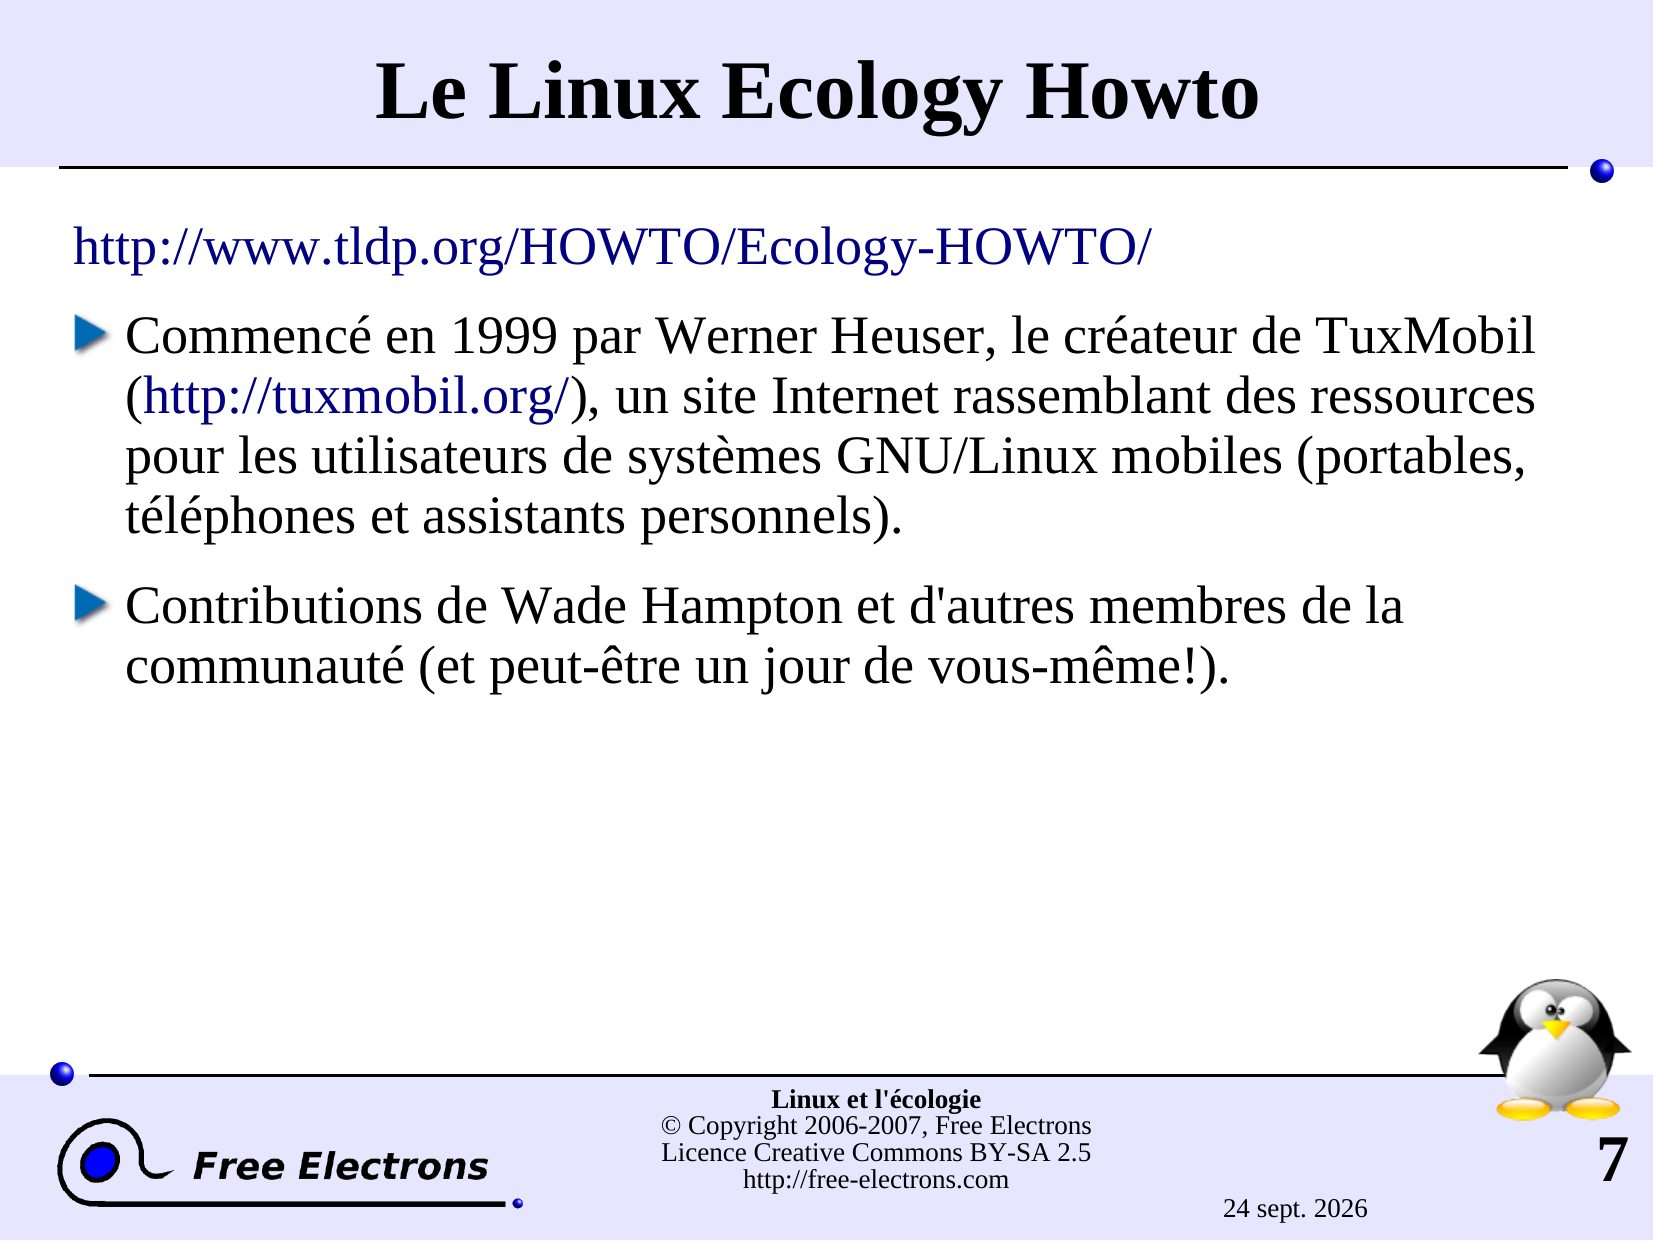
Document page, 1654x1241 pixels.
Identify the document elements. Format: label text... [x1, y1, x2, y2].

title Le Linux Ecology Howto [33, 29, 1604, 153]
picture [1476, 979, 1634, 1121]
picture [50, 1107, 527, 1216]
list http://www.tldp.org/HOWTO/Ecology-HOWTO/ Commencé en 1999 par Werner Heuser, le créateur de TuxMobil (http://tuxmobil.org/), un site Internet rassemblant des ressources pour les utilisateurs de systèmes GNU/Linux mobiles (portables, téléphones et assistants personnels). Contributions de Wade Hampton et d'autres membres de la communauté (et peut-être un jour de vous-même!). [54, 216, 1574, 1066]
